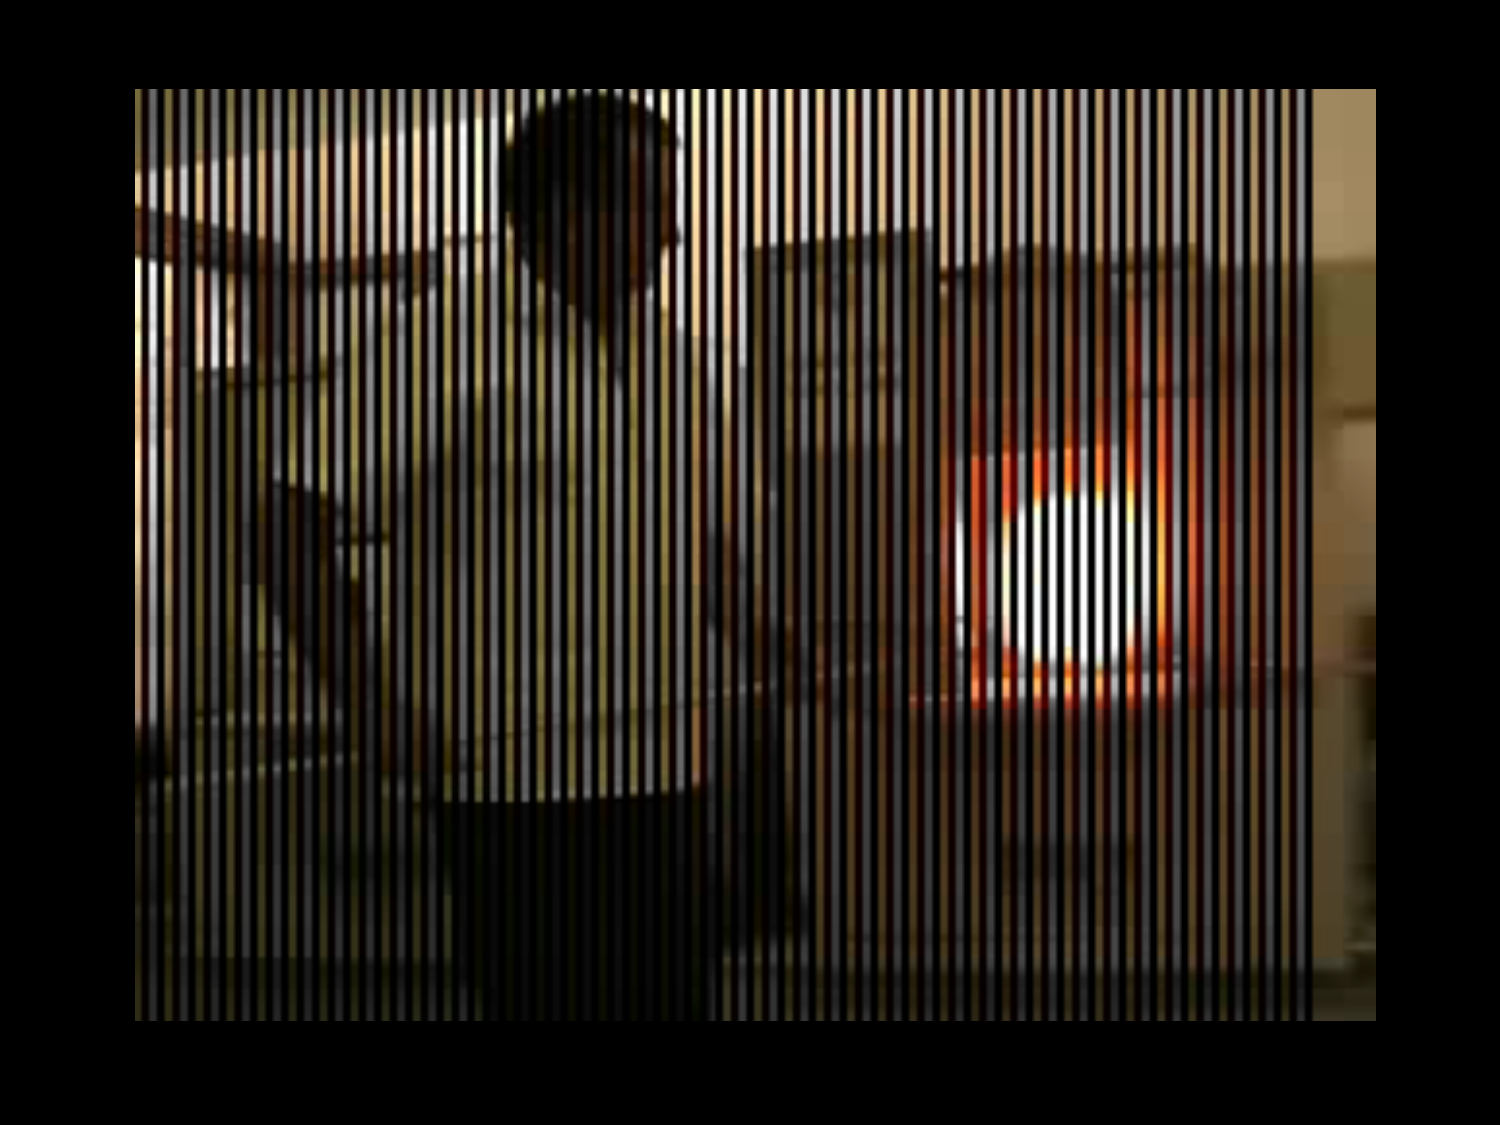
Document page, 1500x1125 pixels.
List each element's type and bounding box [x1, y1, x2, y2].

picture [135, 89, 1376, 1021]
